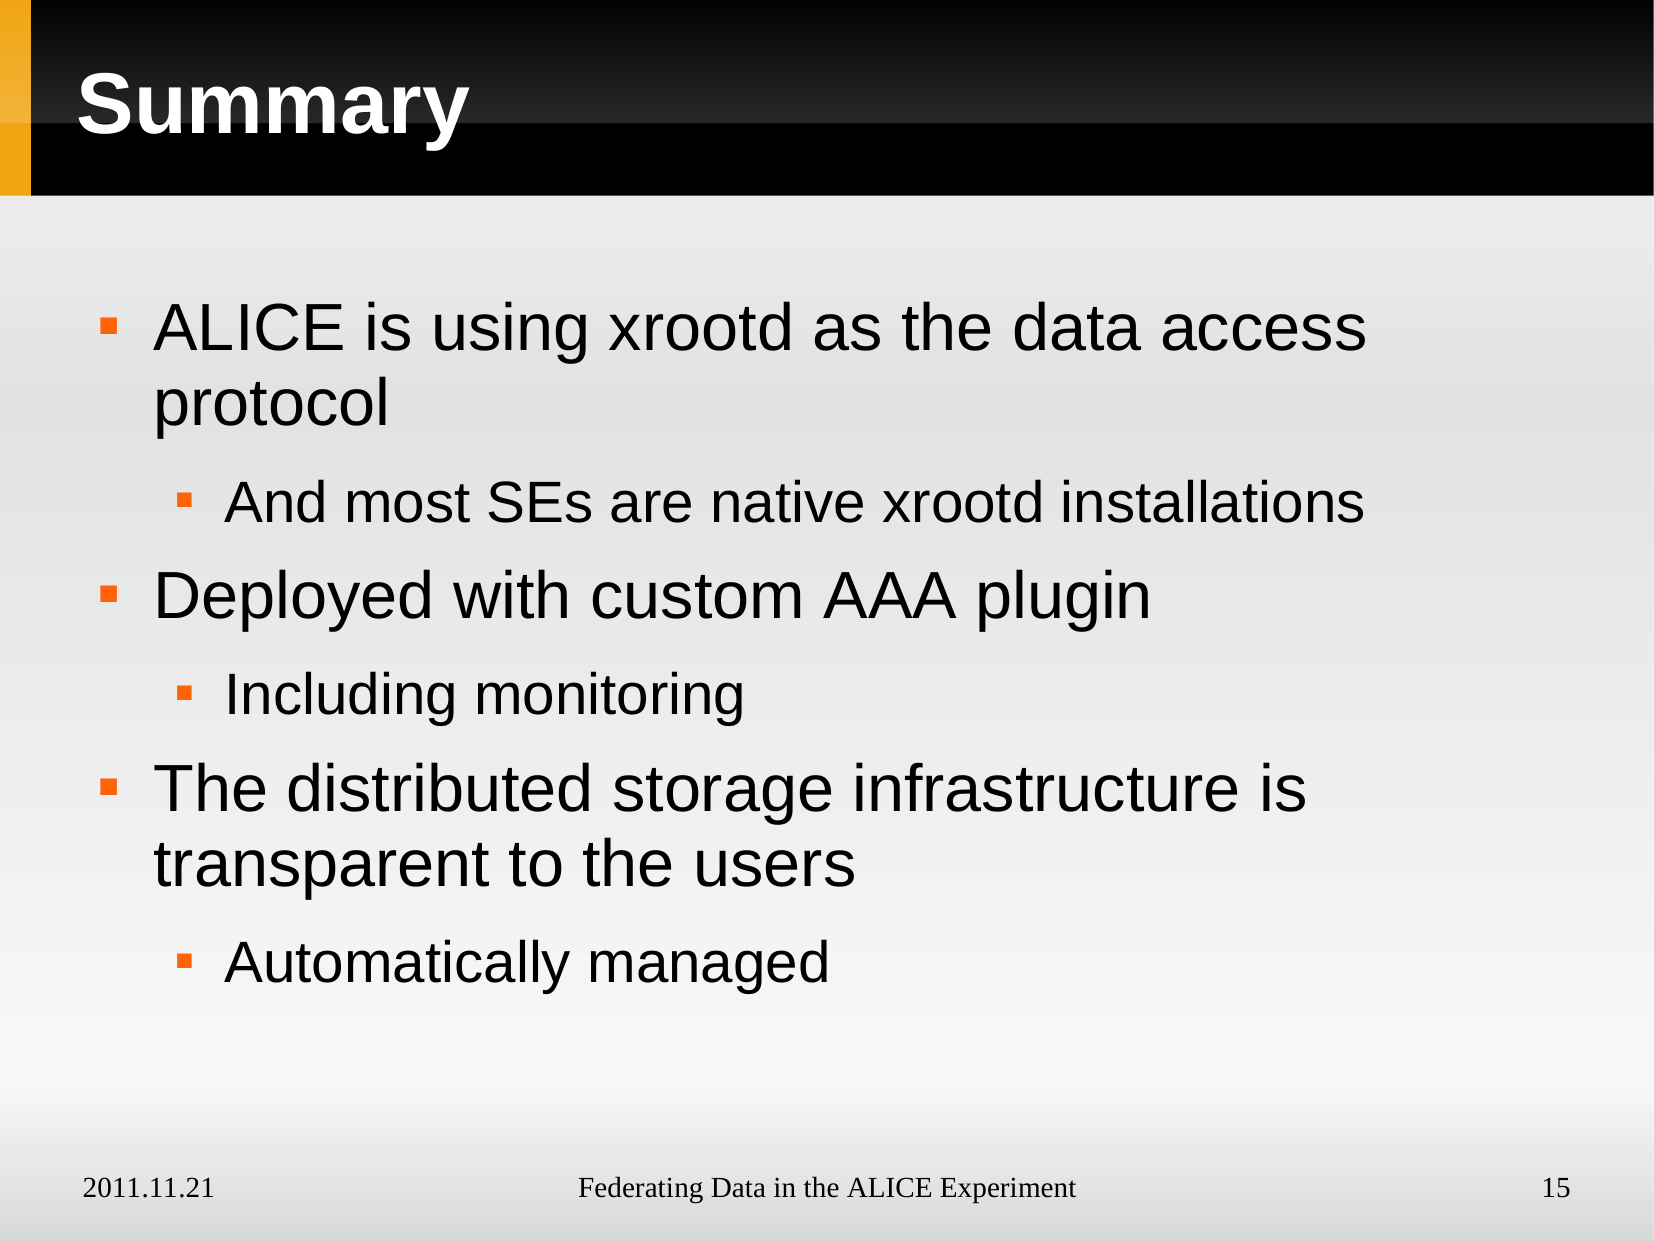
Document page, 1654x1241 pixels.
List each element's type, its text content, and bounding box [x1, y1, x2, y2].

picture [0, 0, 1654, 1241]
title Summary [76, 0, 1565, 208]
list ALICE is using xrootd as the data access protocol And most SEs are native xrootd installations Deployed with custom AAA plugin Including monitoring The distributed storage infrastructure is transparent to the users Automatically managed [82, 290, 1571, 1109]
